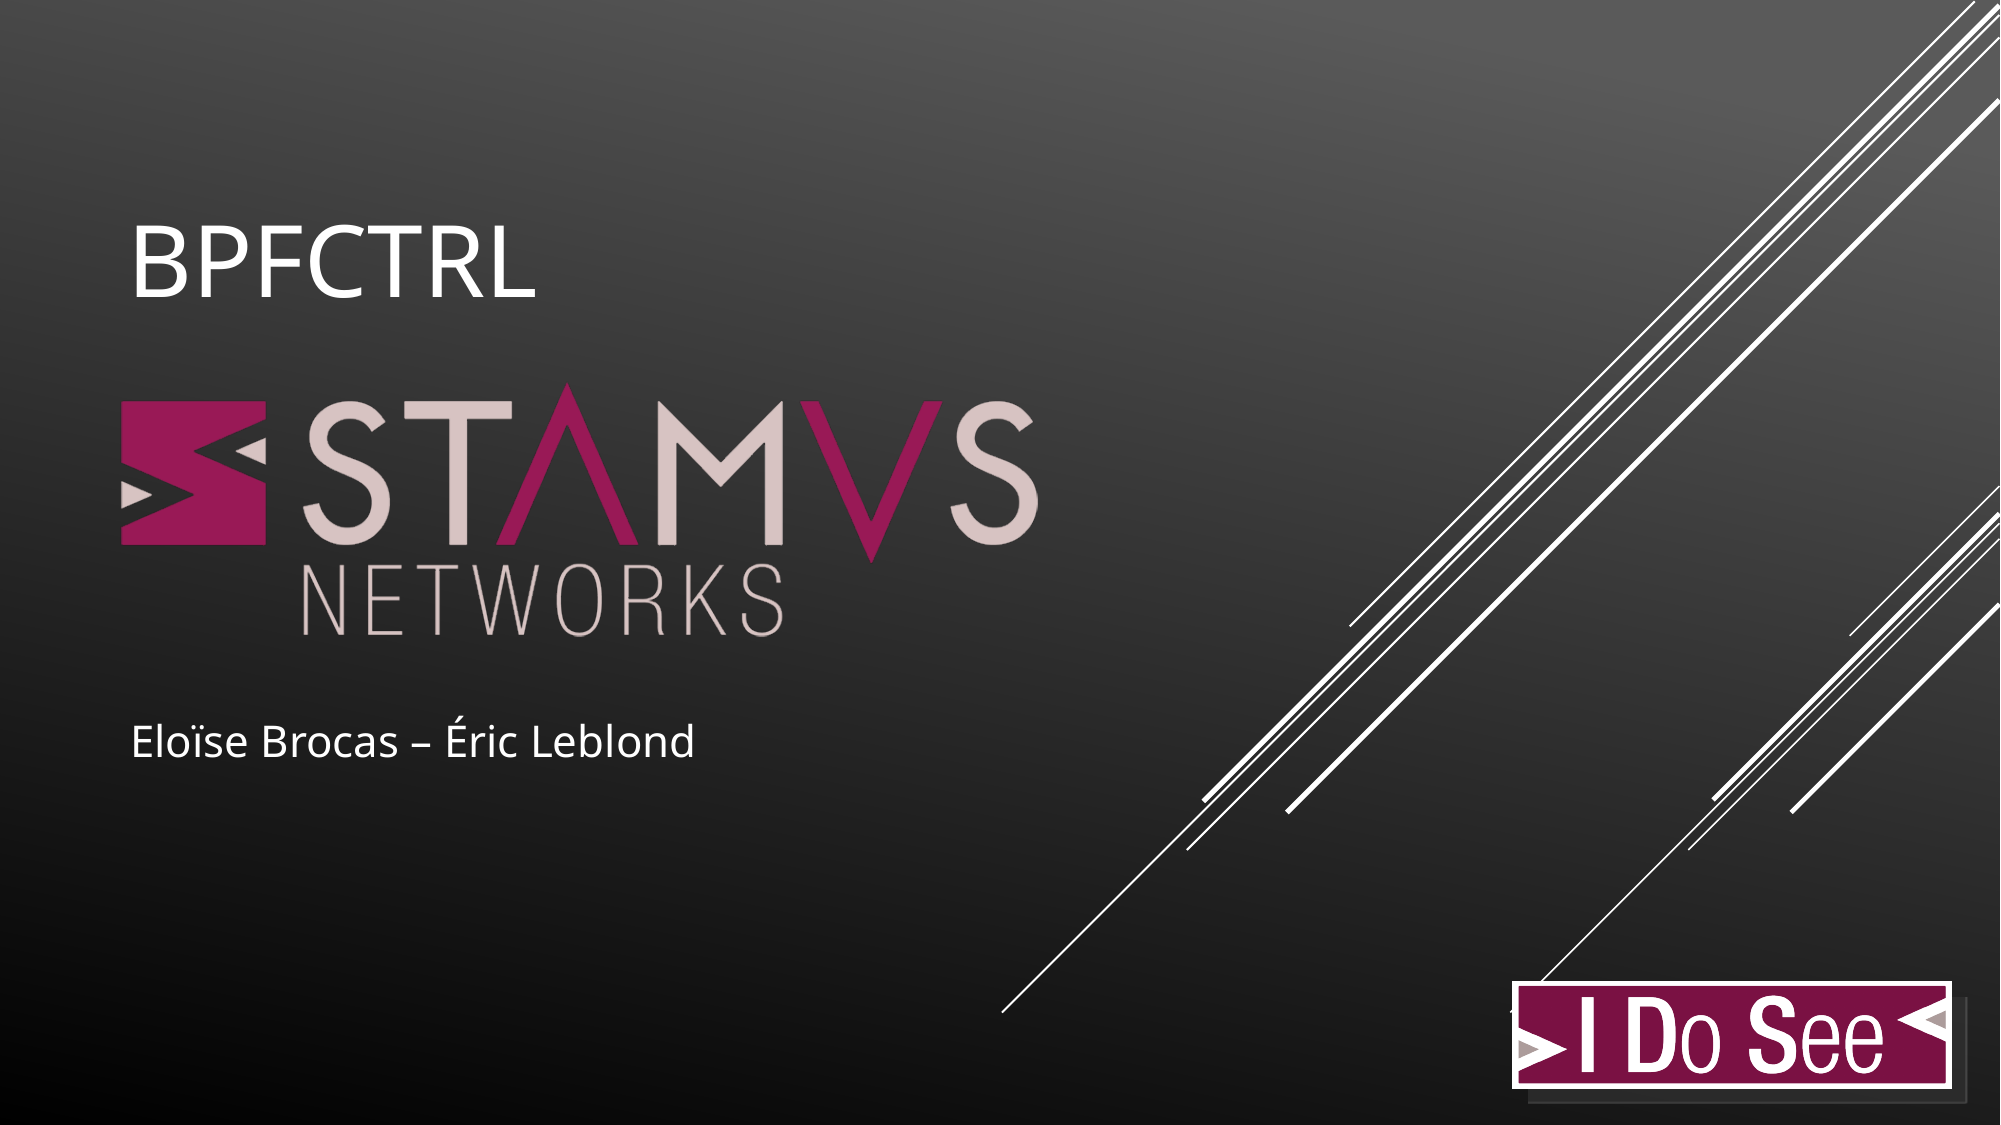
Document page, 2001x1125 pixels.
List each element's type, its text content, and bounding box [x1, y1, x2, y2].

picture [1512, 980, 1952, 1089]
title BPFCTRL [112, 65, 1425, 326]
picture [51, 331, 1107, 706]
subtitle Eloïse Brocas – Éric Leblond [115, 705, 1166, 856]
